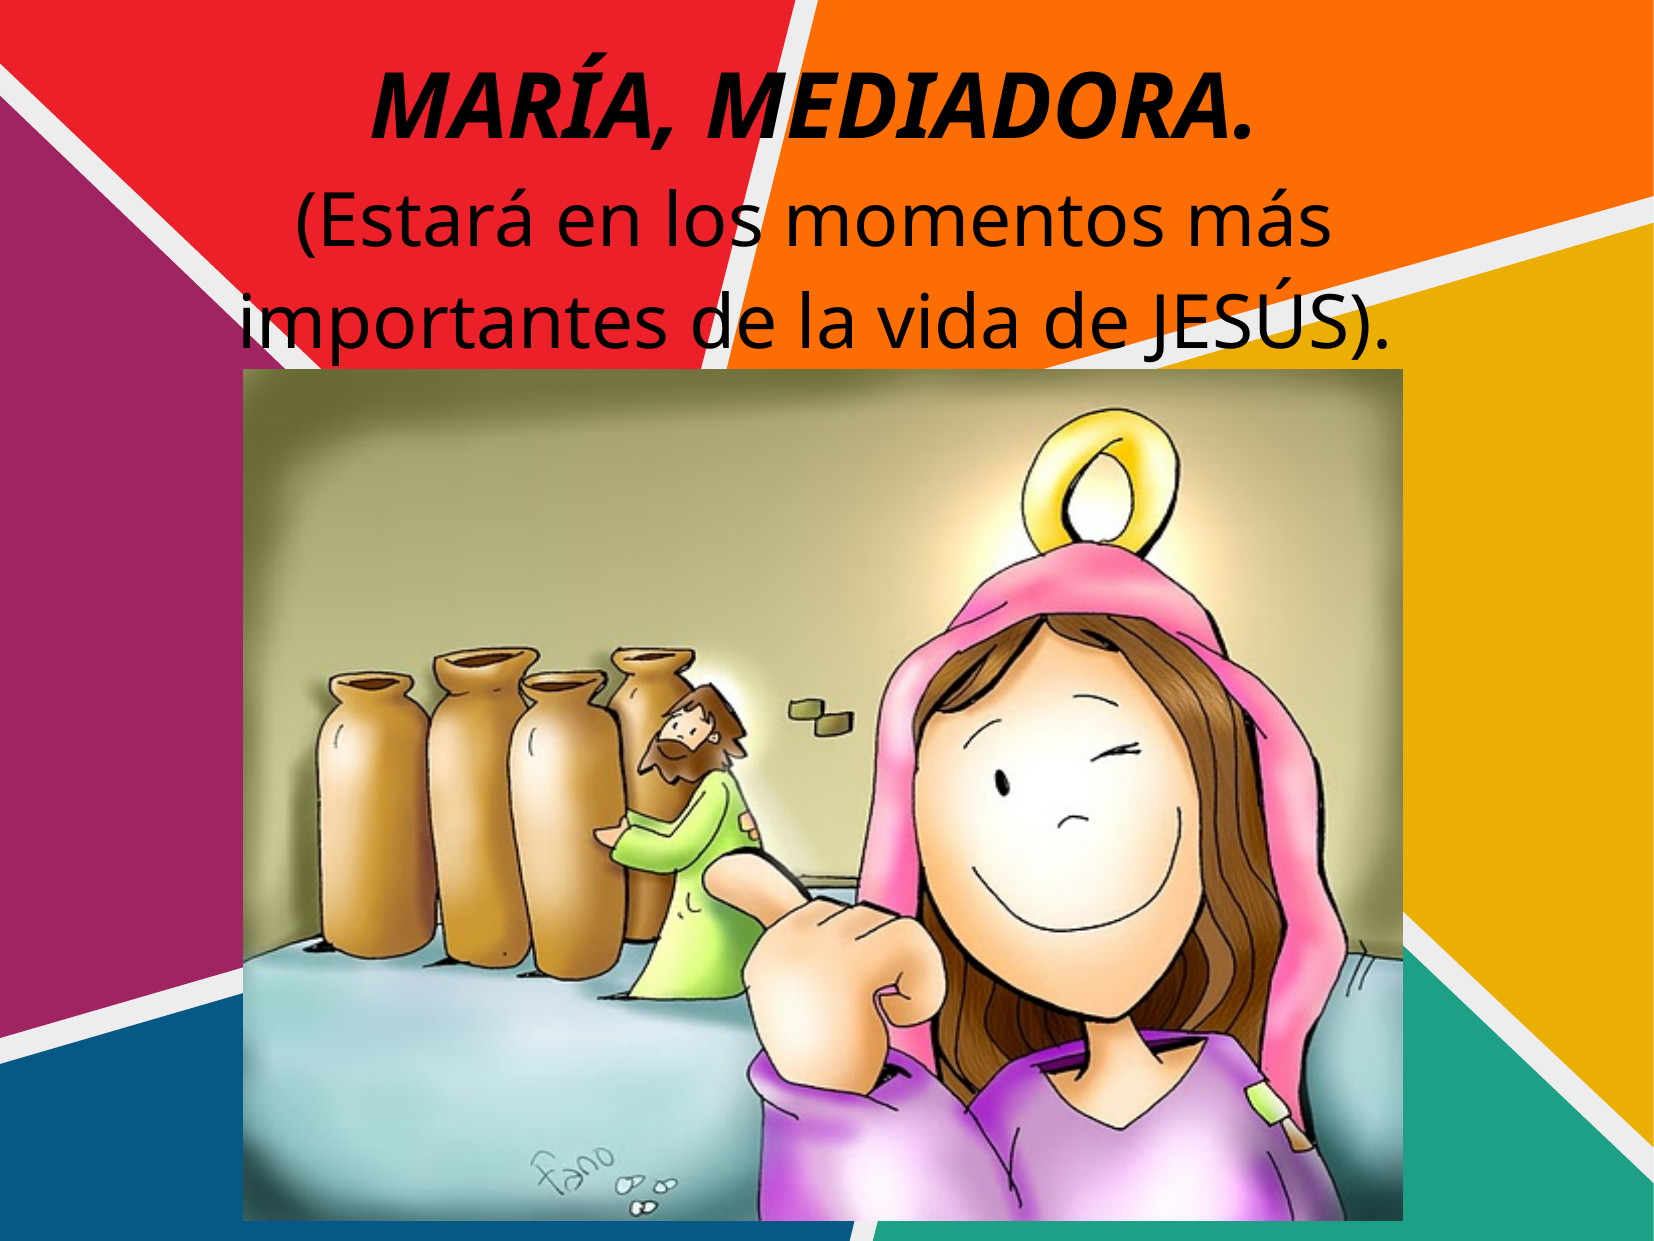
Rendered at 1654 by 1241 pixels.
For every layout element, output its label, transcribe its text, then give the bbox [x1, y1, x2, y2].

picture [243, 369, 1403, 1221]
title MARÍA, MEDIADORA. (Estará en los momentos más importantes de la vida de JESÚS). [70, 37, 1560, 375]
